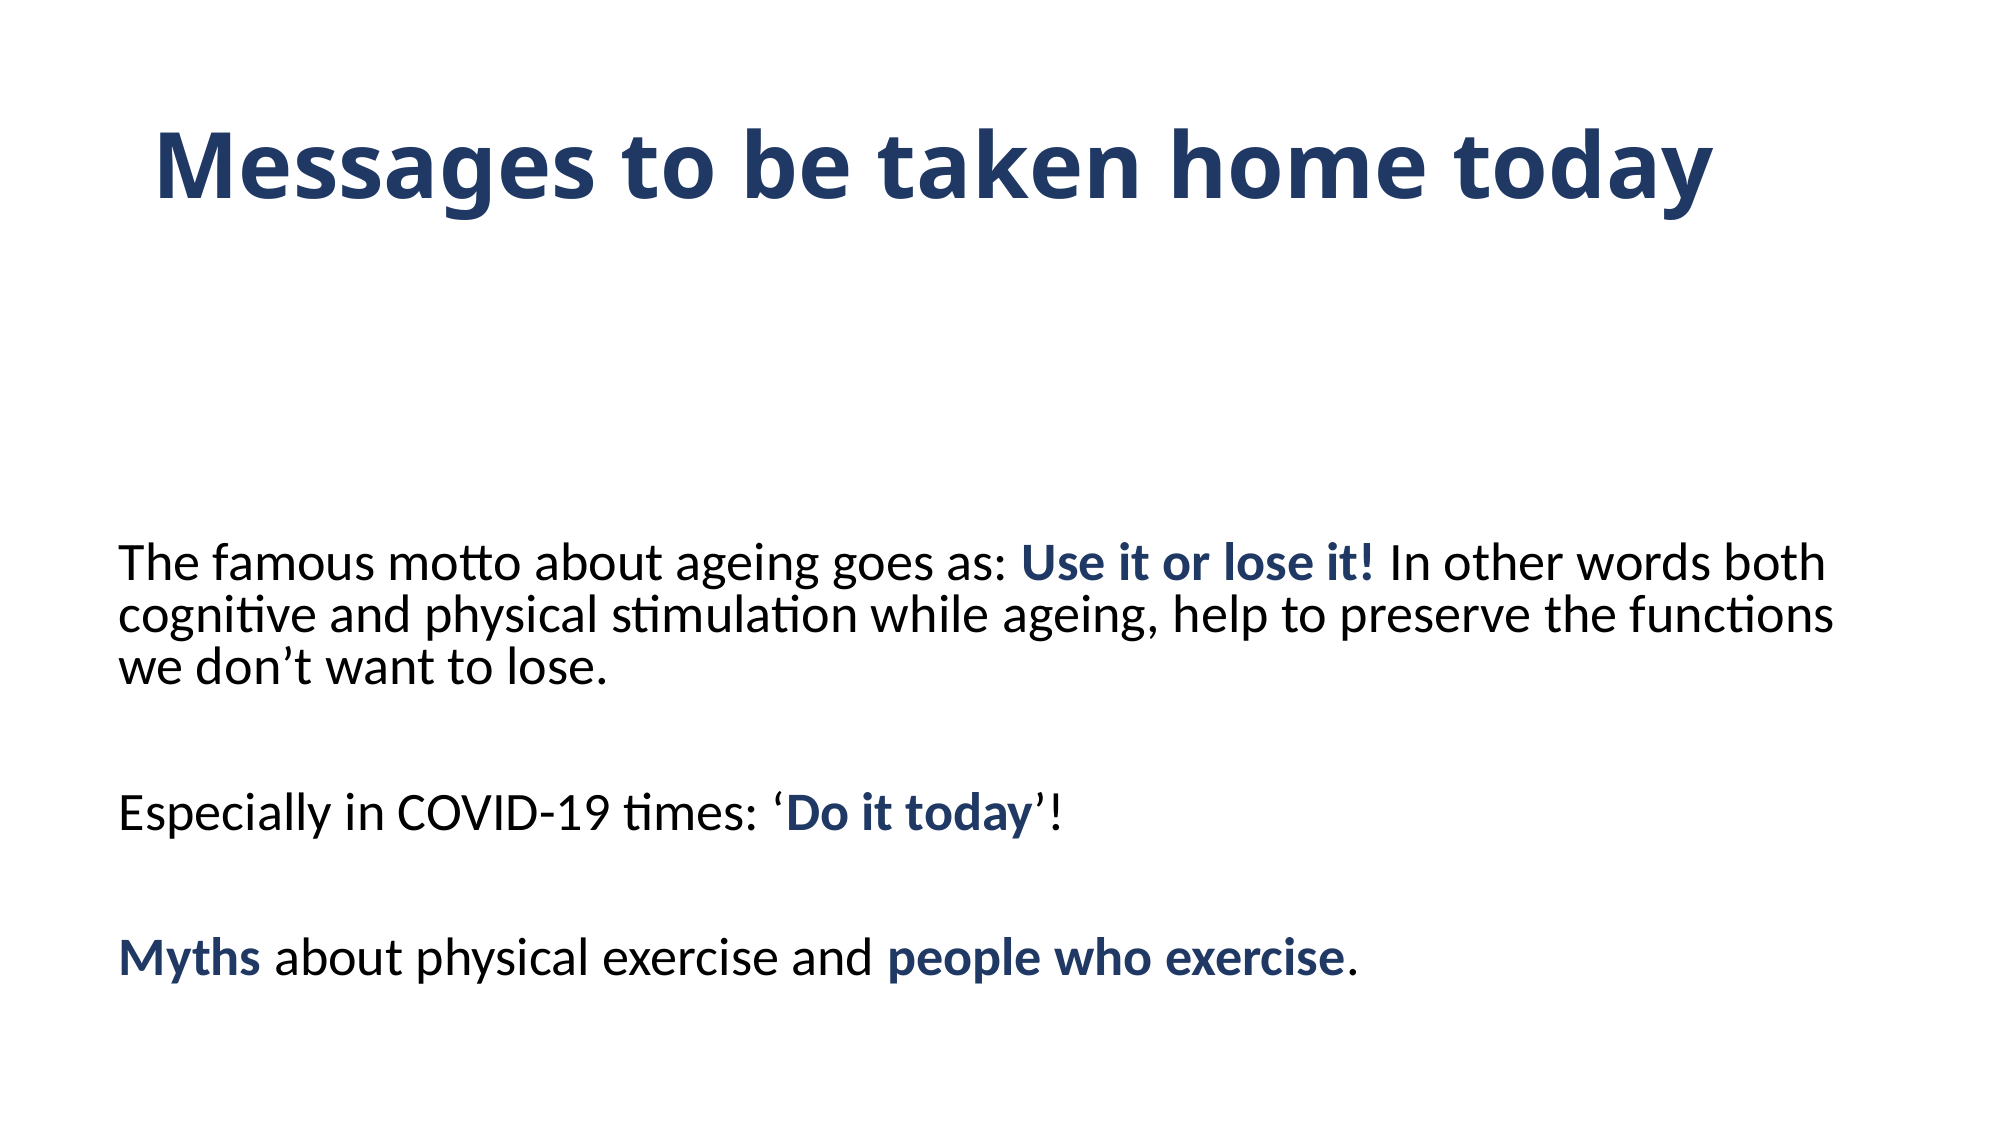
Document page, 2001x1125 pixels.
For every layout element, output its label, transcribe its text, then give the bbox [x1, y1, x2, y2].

list The famous motto about ageing goes as: Use it or lose it! In other words both cognitive and physical stimulation while ageing, help to preserve the functions we don’t want to lose. Especially in COVID-19 times: ‘Do it today’! Myths about physical exercise and people who exercise. [103, 299, 1863, 1014]
title Messages to be taken home today [137, 59, 1863, 278]
